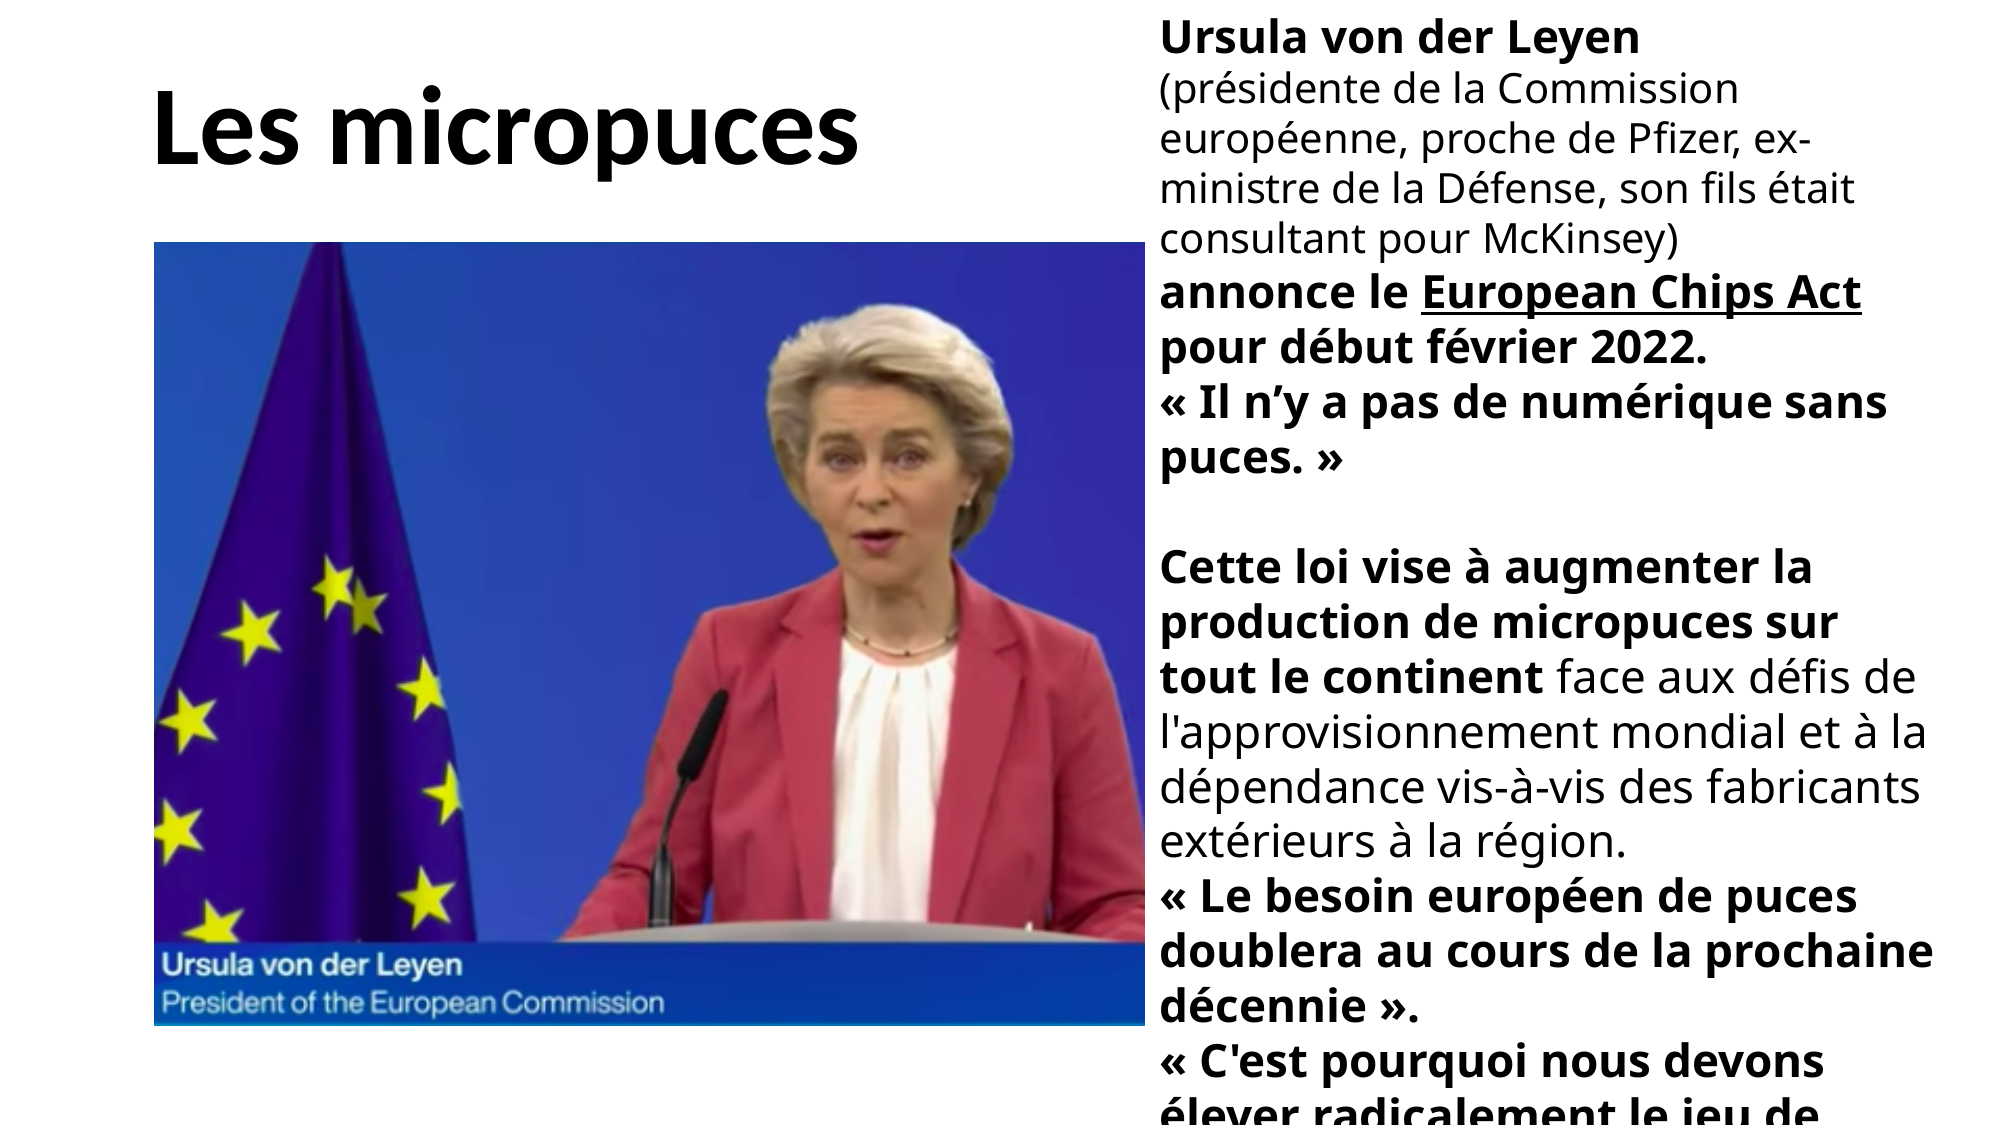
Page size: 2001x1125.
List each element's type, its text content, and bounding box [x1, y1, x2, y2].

title Les micropuces [137, 59, 1145, 278]
text_box Ursula von der Leyen (présidente de la Commission européenne, proche de Pfizer, ex-ministre de la Défense, son fils était consultant pour McKinsey) annonce le European Chips Act pour début février 2022. « Il n’y a pas de numérique sans puces. » Cette loi vise à augmenter la production de micropuces sur tout le continent face aux défis de l'approvisionnement mondial et à la dépendance vis-à-vis des fabricants extérieurs à la région. « Le besoin européen de puces doublera au cours de la prochaine décennie ». « C'est pourquoi nous devons élever radicalement le jeu de l'Europe sur le développement, la production et l'utilisation de cette technologie clé. » [1145, 0, 1964, 1125]
picture [154, 242, 1145, 1027]
